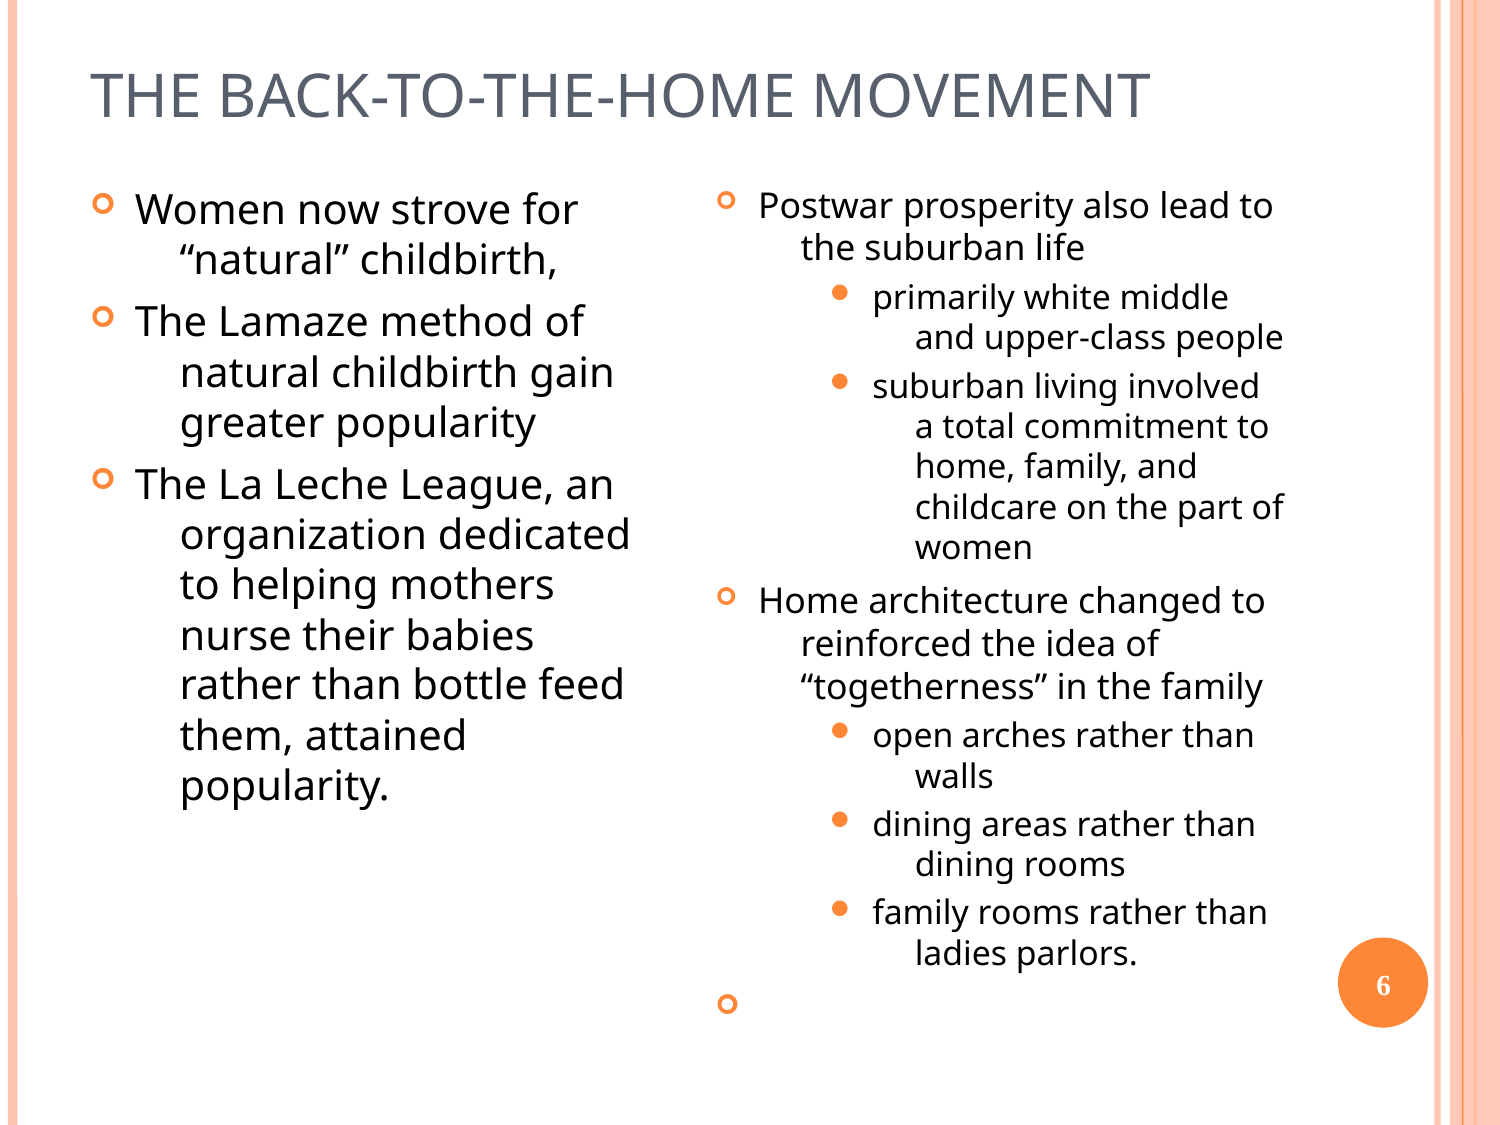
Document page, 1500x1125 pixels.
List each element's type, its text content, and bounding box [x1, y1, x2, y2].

list Postwar prosperity also lead to the suburban life primarily white middle and upper-class people suburban living involved a total commitment to home, family, and childcare on the part of women Home architecture changed to reinforced the idea of “togetherness” in the family open arches rather than walls dining areas rather than dining rooms family rooms rather than ladies parlors. [700, 174, 1301, 1013]
list Women now strove for “natural” childbirth, The Lamaze method of natural childbirth gain greater popularity The La Leche League, an organization dedicated to helping mothers nurse their babies rather than bottle feed them, attained popularity. [75, 174, 676, 1013]
title The Back-to-the-Home Movement [75, 45, 1300, 138]
text_box [1333, 940, 1434, 1027]
